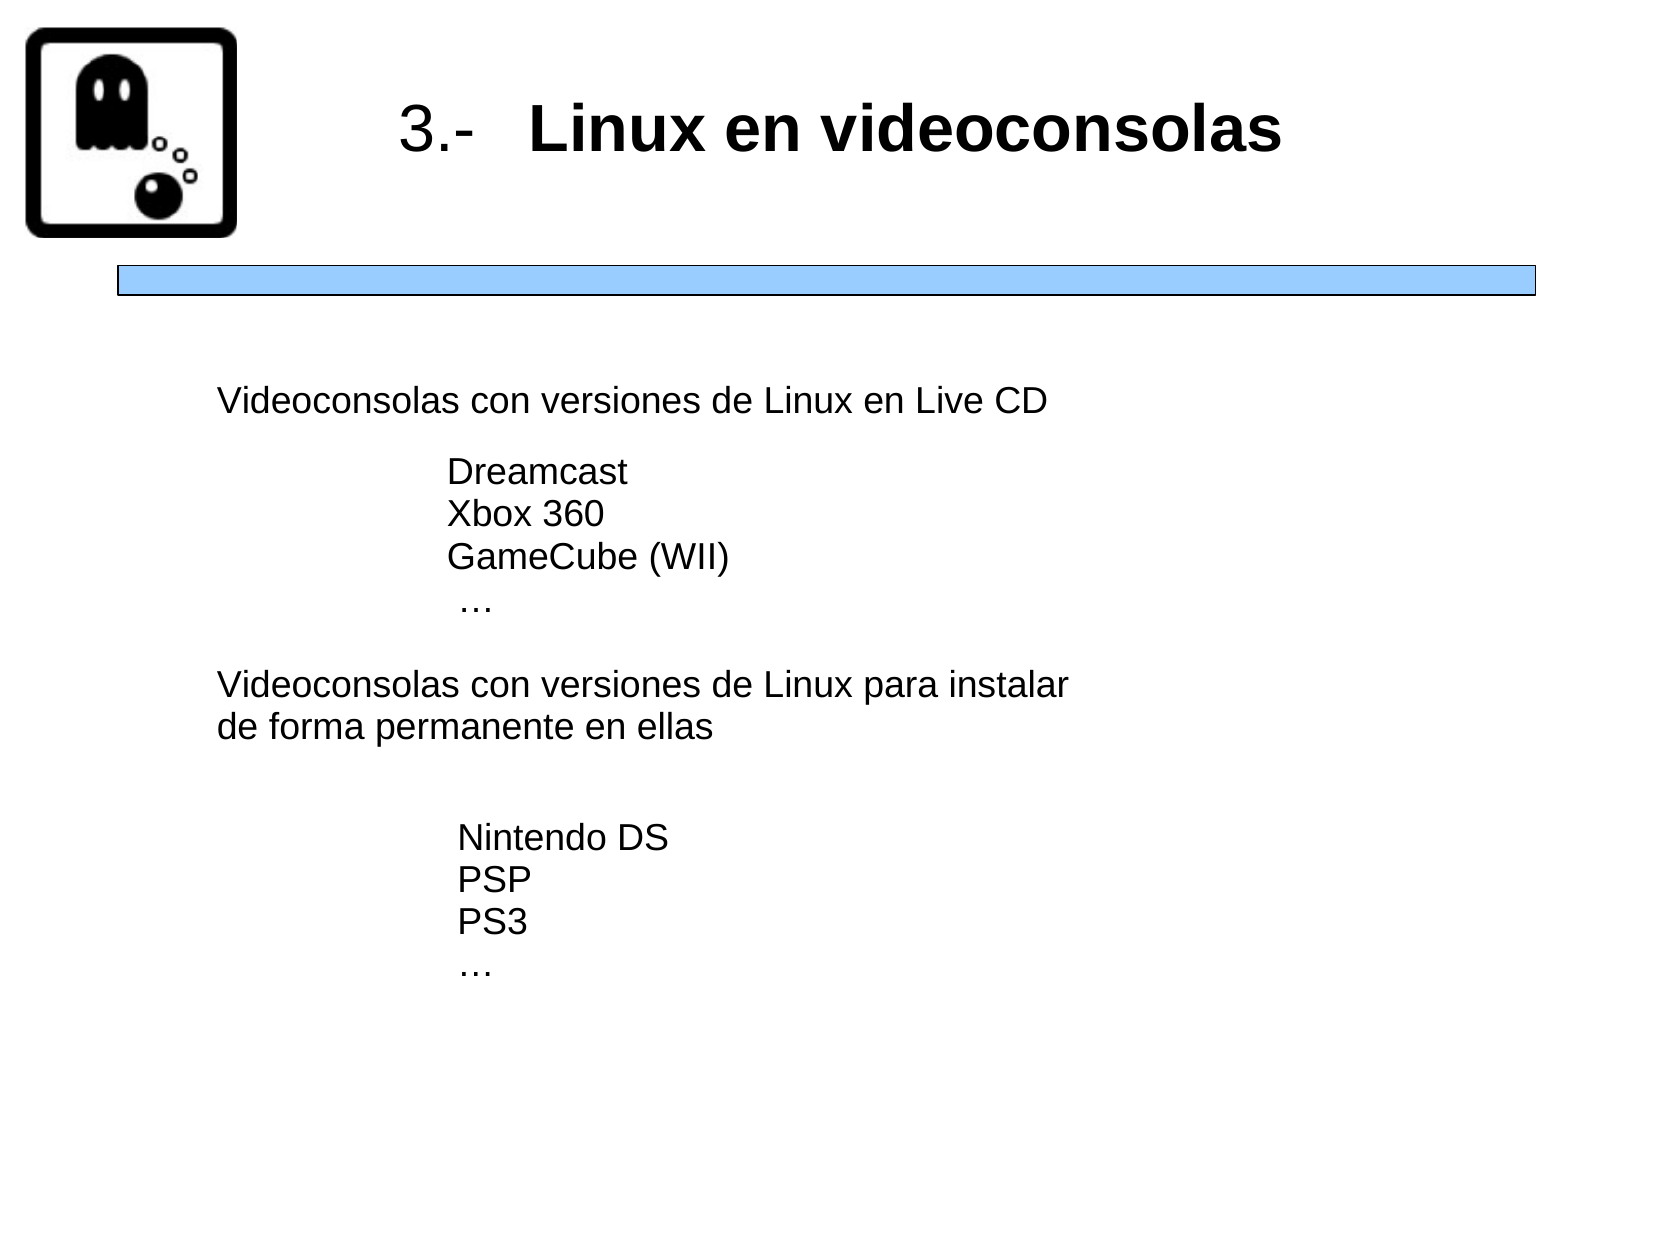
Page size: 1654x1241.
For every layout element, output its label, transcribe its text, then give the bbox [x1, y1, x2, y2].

text_box Videoconsolas con versiones de Linux para instalar de forma permanente en ellas [202, 655, 1095, 755]
text_box [118, 265, 1536, 296]
picture [24, 27, 237, 238]
text_box Videoconsolas con versiones de Linux en Live CD [202, 371, 1064, 430]
text_box 3.- [383, 88, 473, 179]
text_box Nintendo DS PSP PS3 … [431, 809, 685, 993]
text_box Dreamcast Xbox 360 GameCube (WII)‏ … [421, 442, 746, 628]
text_box Linux en videoconsolas [507, 88, 1306, 148]
